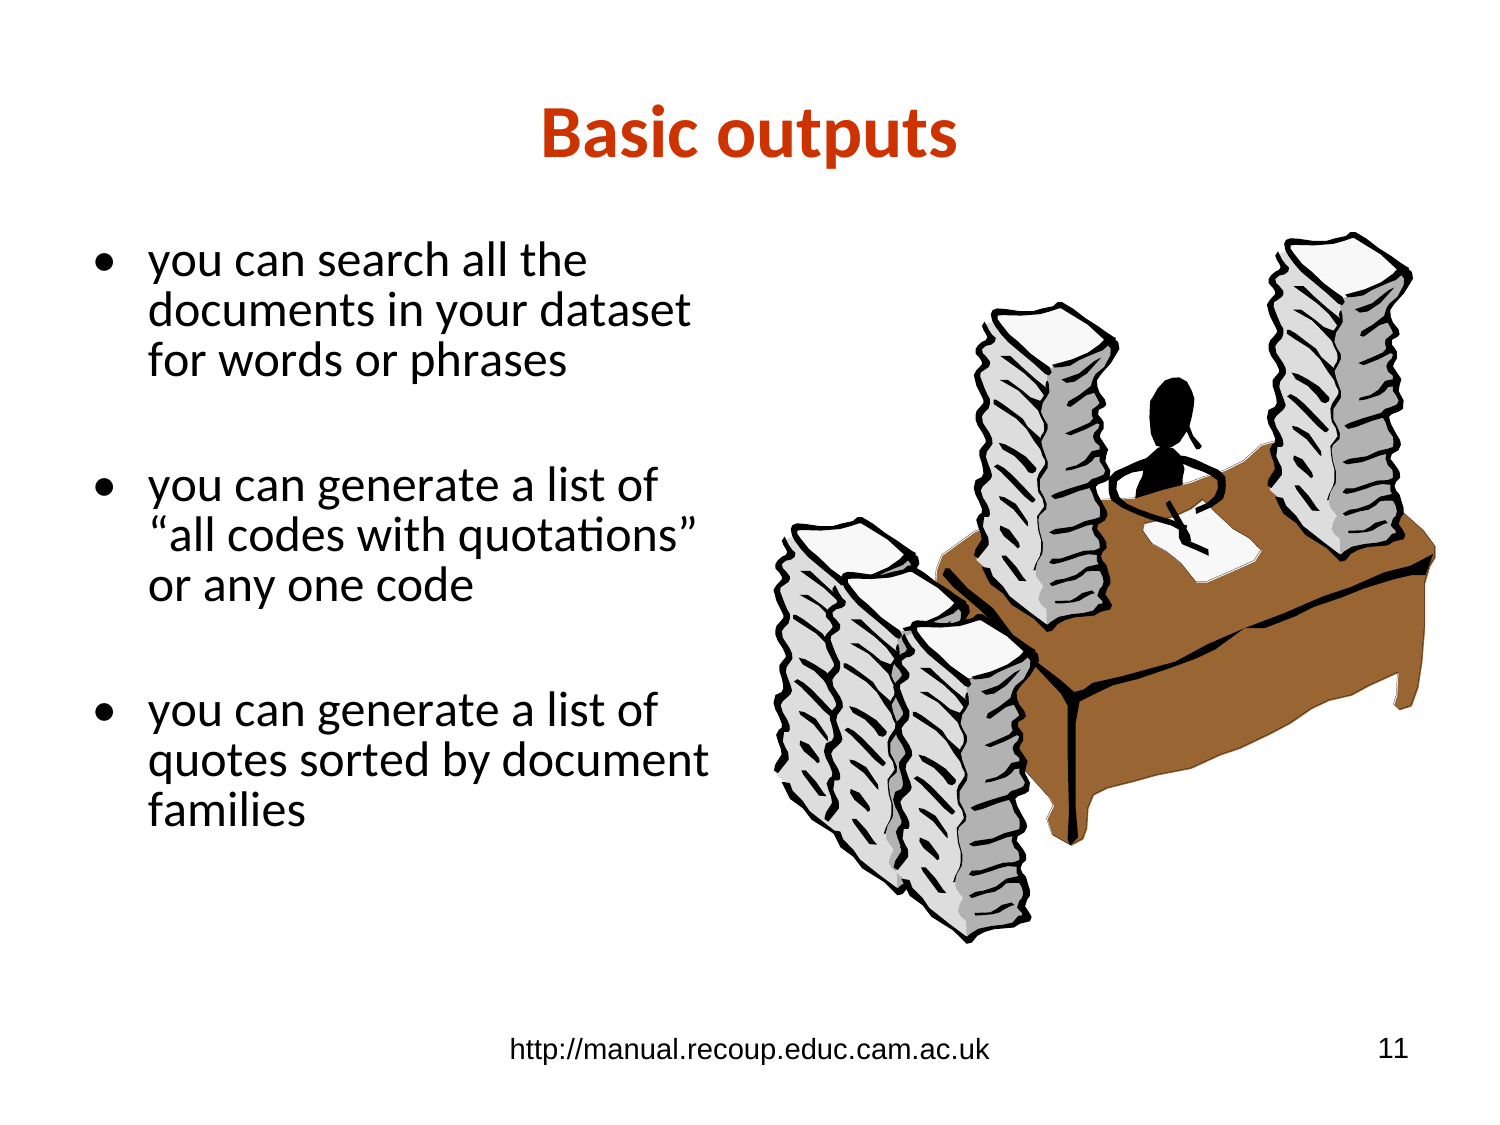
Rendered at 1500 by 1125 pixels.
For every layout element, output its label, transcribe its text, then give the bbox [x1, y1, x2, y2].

list you can search all the documents in your dataset for words or phrases you can generate a list of “all codes with quotations” or any one code you can generate a list of quotes sorted by document families [76, 231, 750, 1024]
picture [773, 231, 1437, 944]
title Basic outputs [75, 45, 1426, 233]
